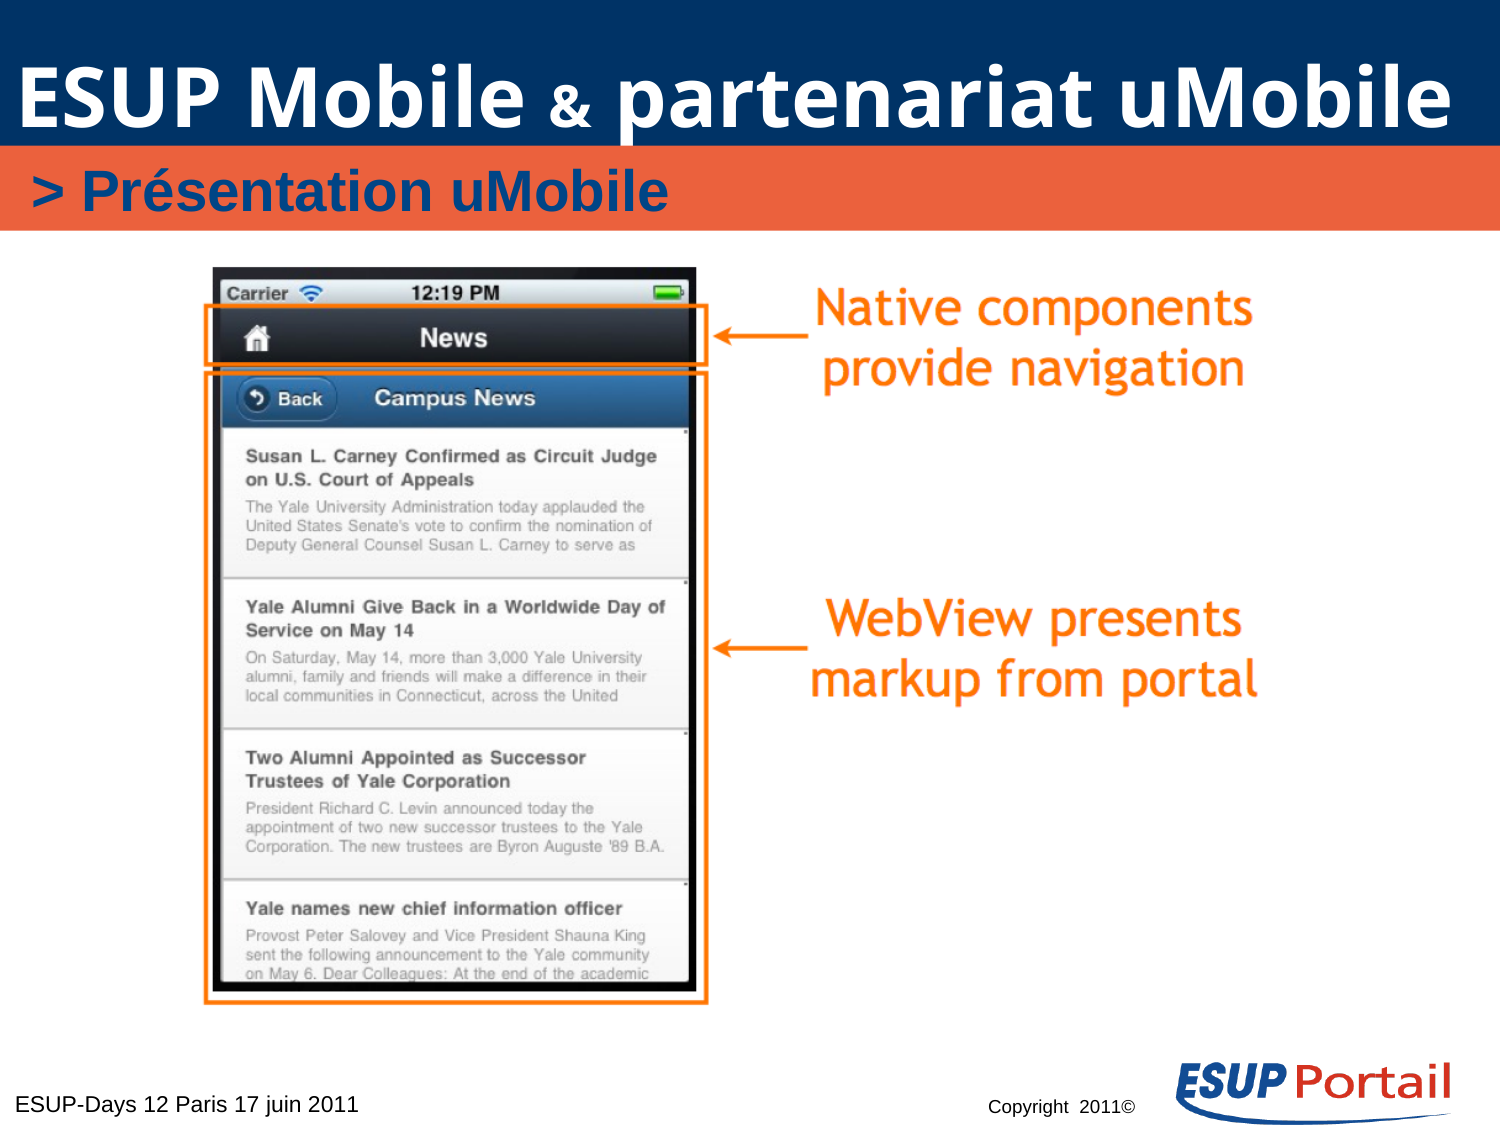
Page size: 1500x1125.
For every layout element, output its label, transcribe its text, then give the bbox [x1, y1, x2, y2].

picture [166, 231, 1334, 1052]
text_box ESUP-Days 12 Paris 17 juin 2011 [0, 1070, 632, 1125]
picture [1175, 1062, 1451, 1125]
text_box ESUP Mobile & partenariat uMobile [0, 0, 1500, 145]
text_box > Présentation uMobile [0, 145, 1500, 231]
